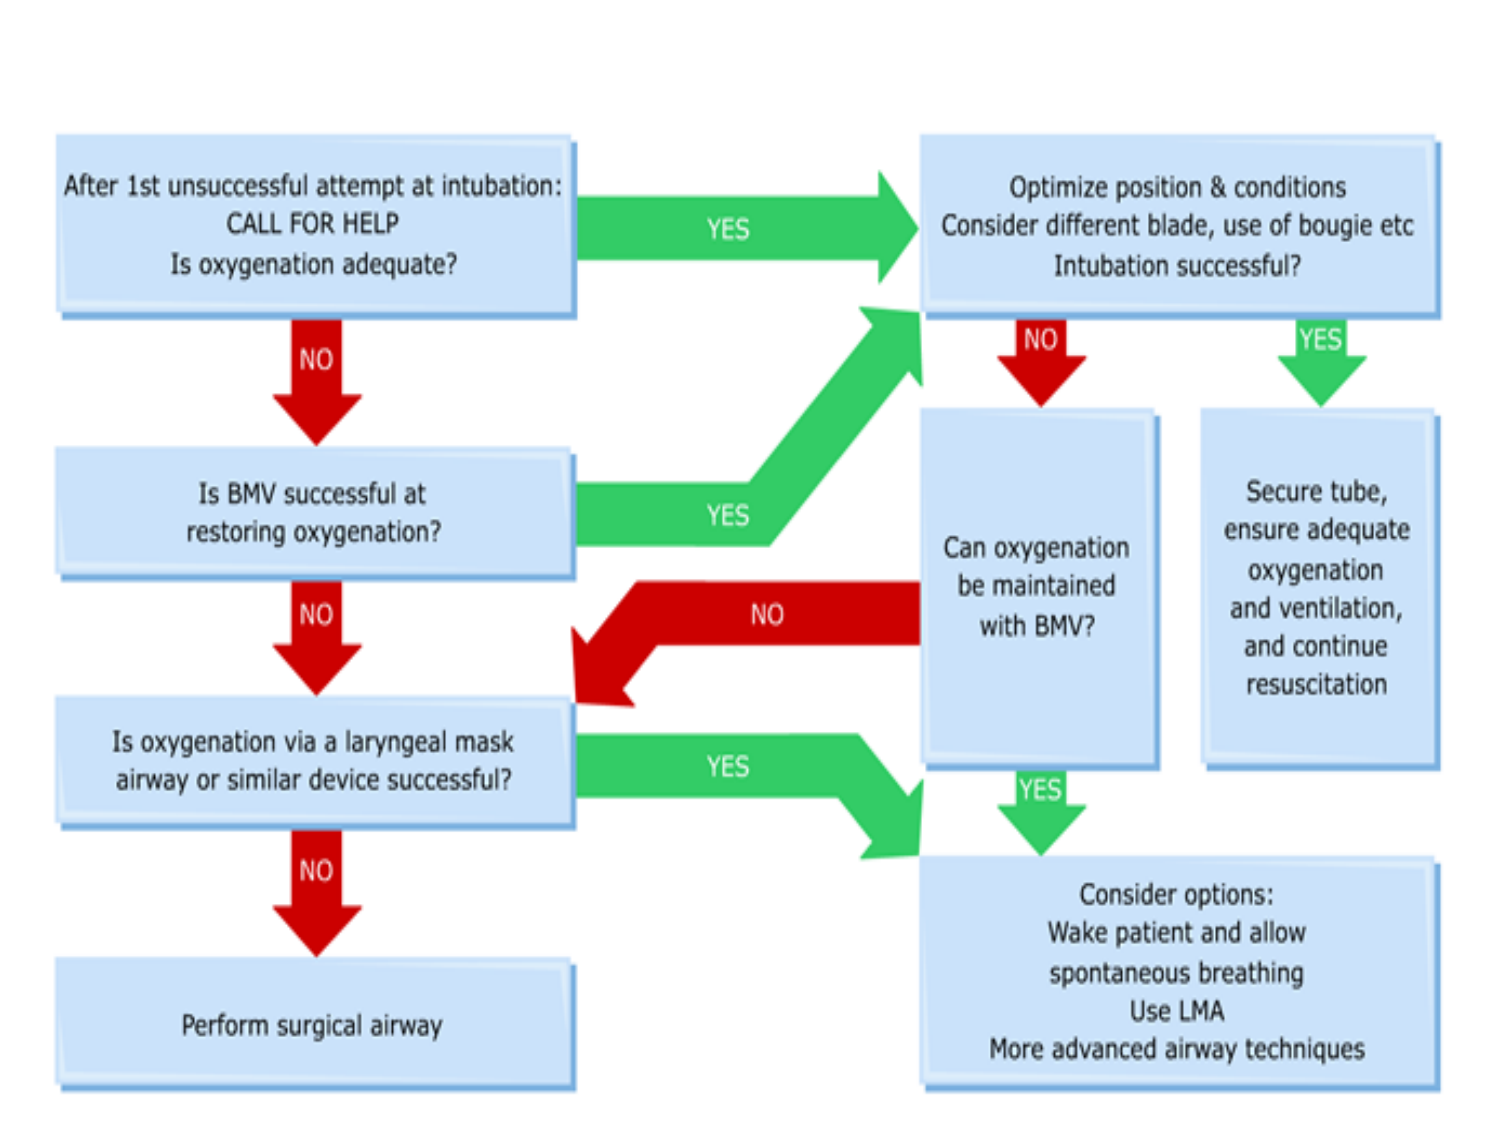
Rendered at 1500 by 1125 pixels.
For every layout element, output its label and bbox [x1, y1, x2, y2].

picture [48, 120, 1452, 1108]
